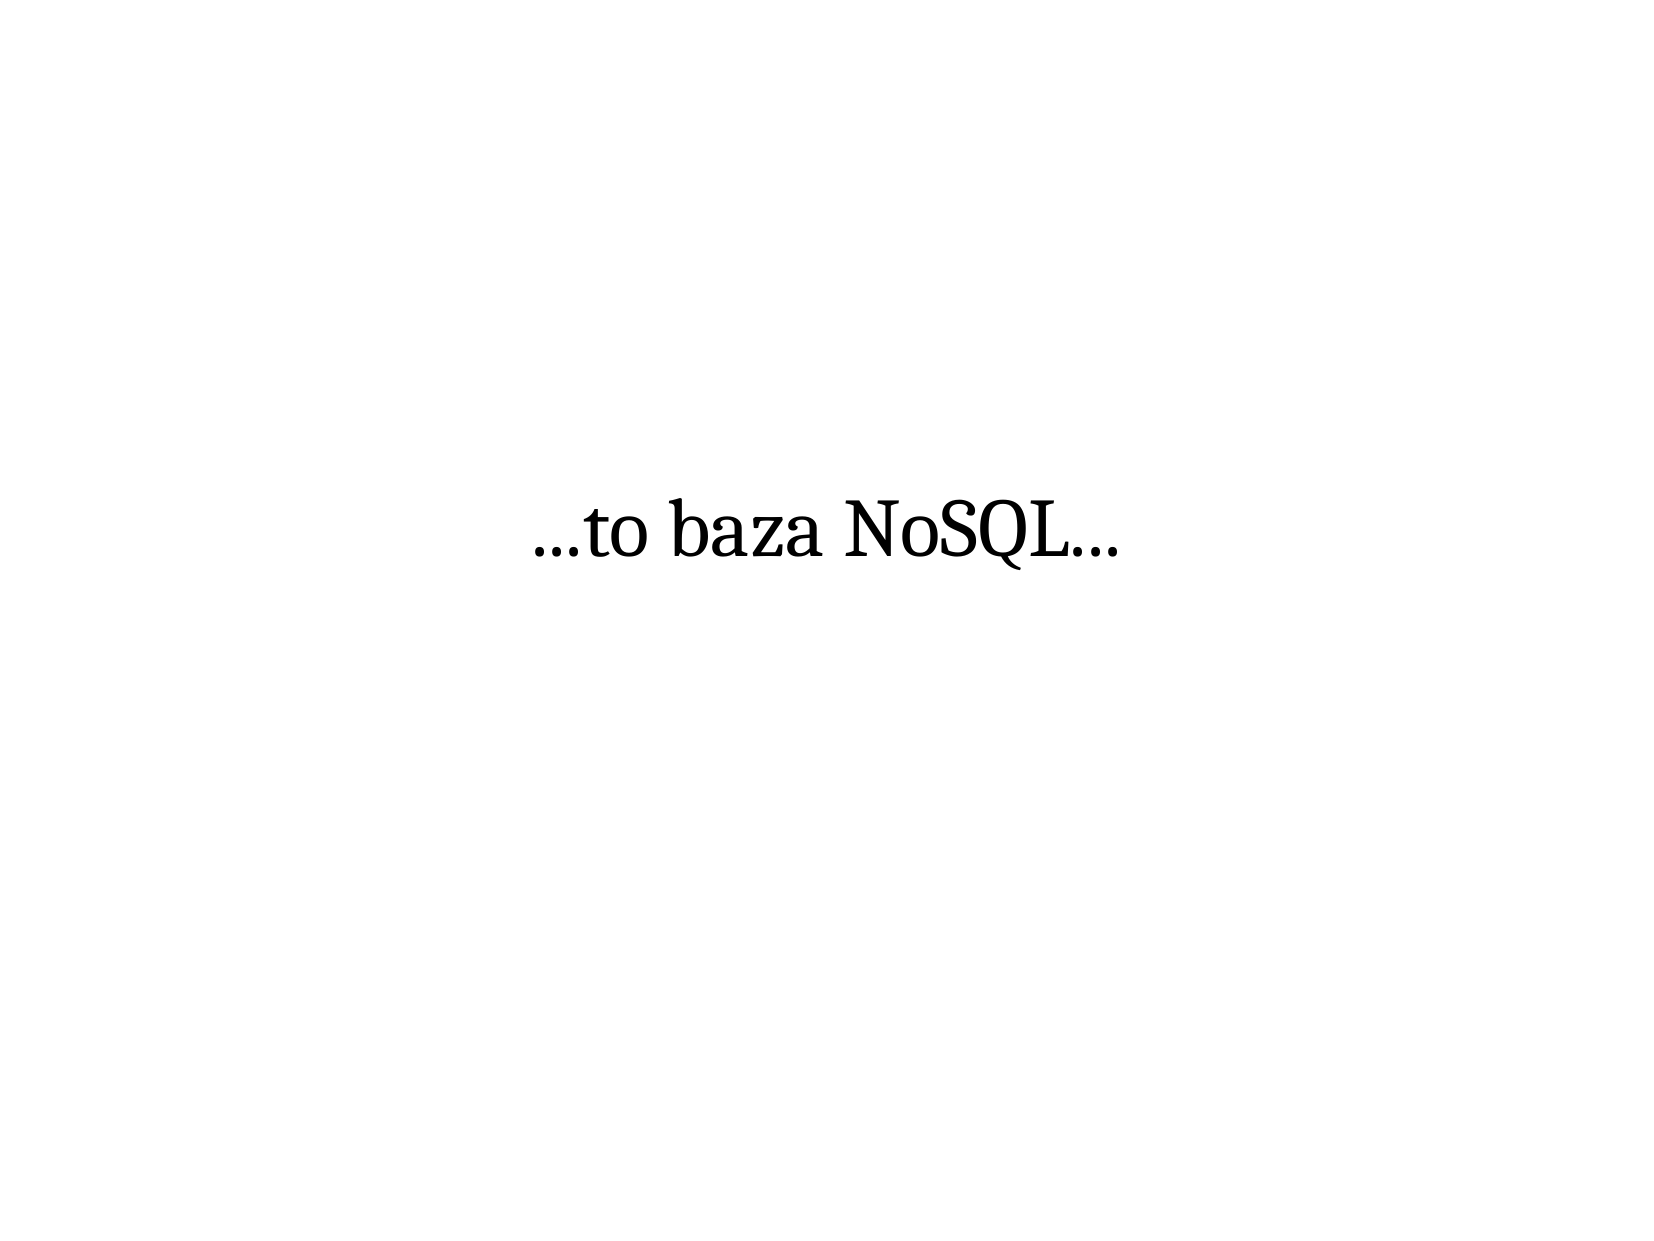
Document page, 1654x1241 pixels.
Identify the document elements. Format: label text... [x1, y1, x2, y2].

subtitle ...to baza NoSQL... [82, 49, 1571, 1010]
